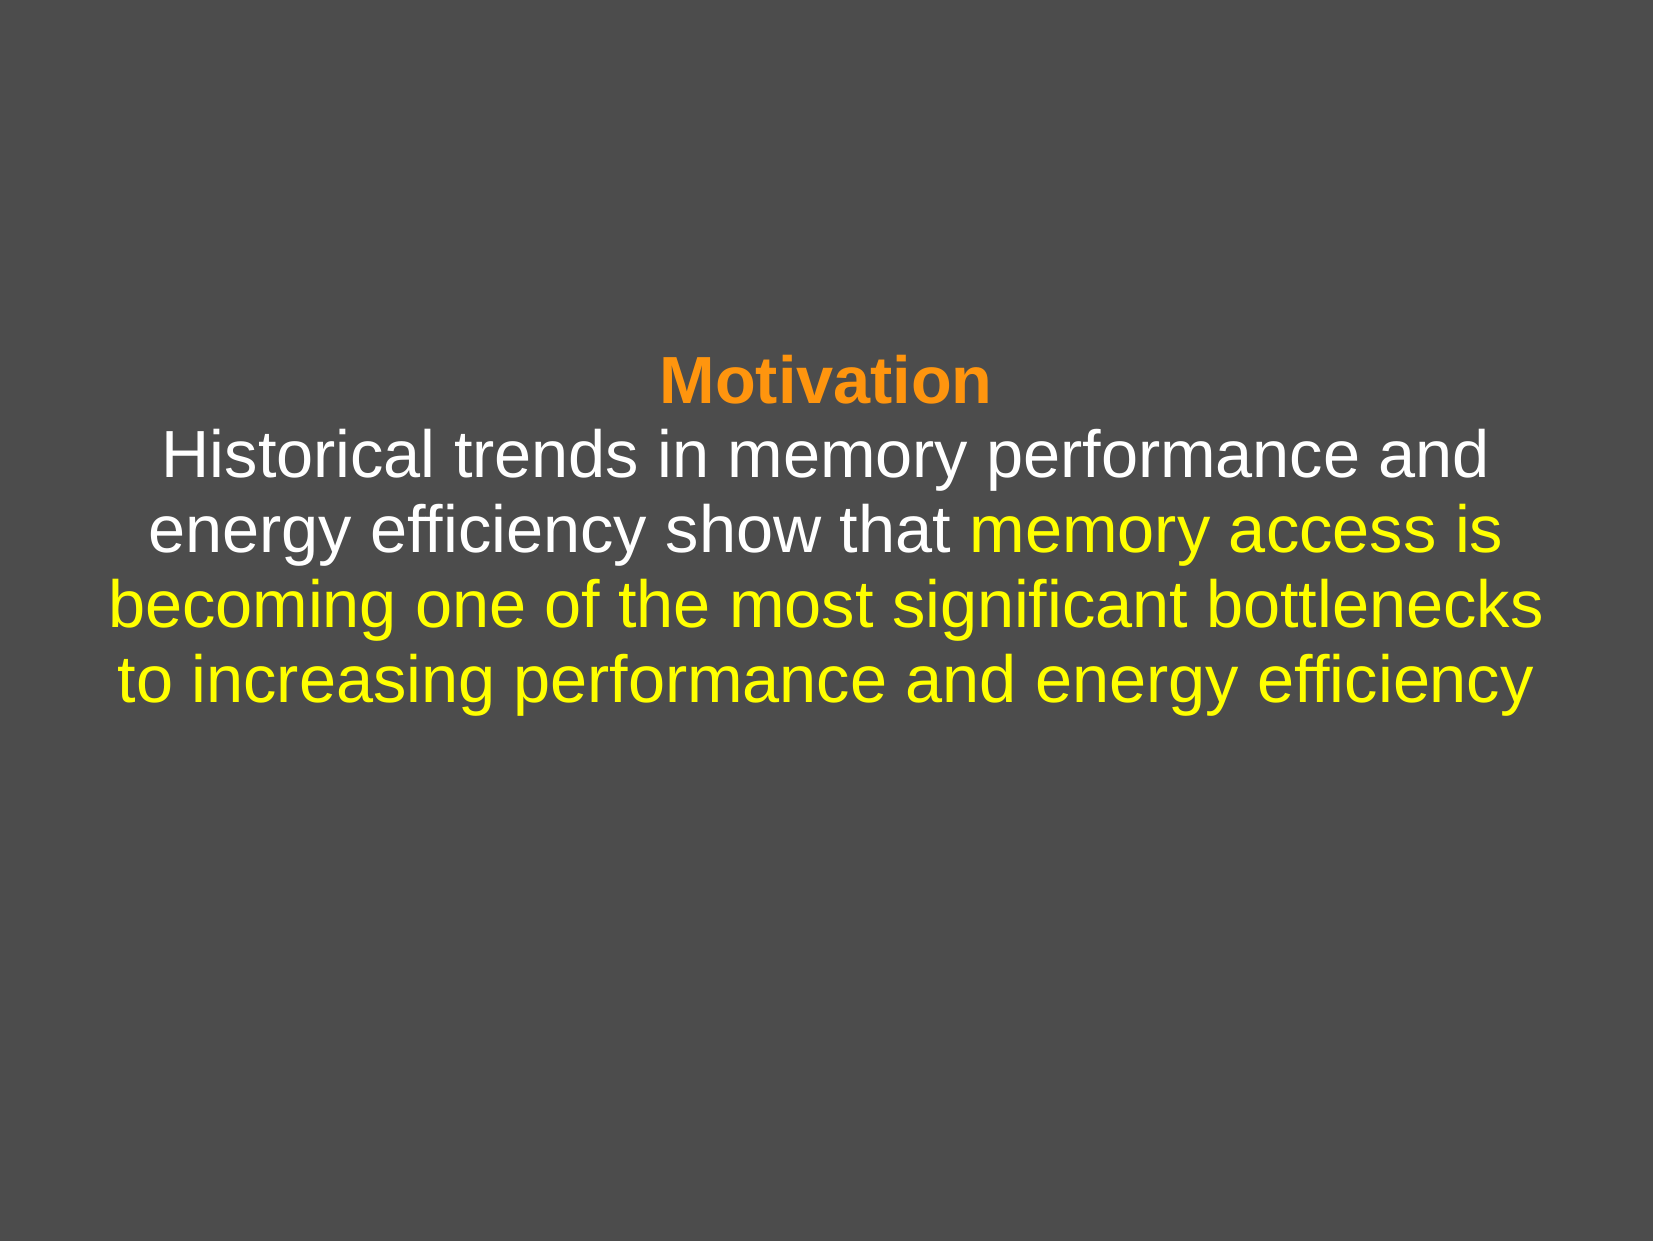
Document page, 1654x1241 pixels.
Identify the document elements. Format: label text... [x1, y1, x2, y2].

subtitle Motivation Historical trends in memory performance and energy efficiency show that memory access is becoming one of the most significant bottlenecks to increasing performance and energy efficiency [82, 49, 1571, 1010]
